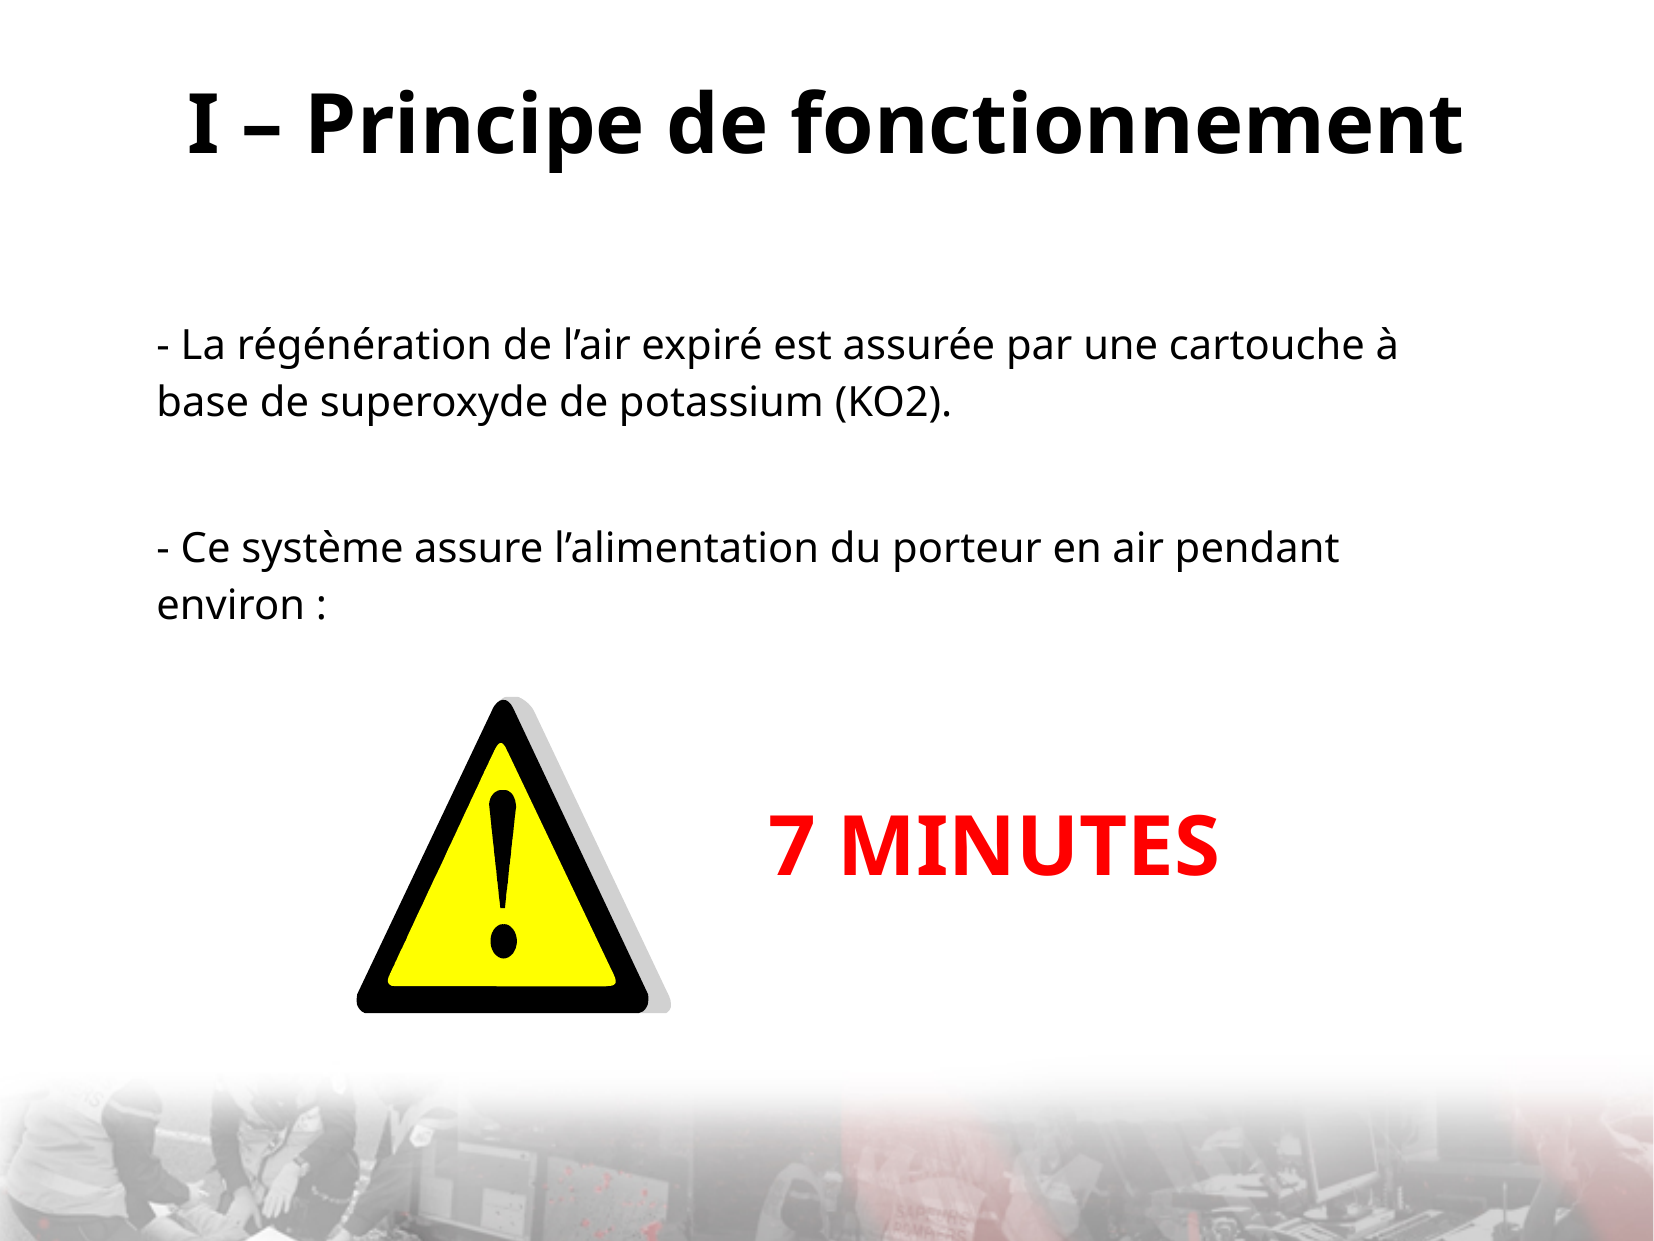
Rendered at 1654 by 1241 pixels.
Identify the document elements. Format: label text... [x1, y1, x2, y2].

text_box - Ce système assure l’alimentation du porteur en air pendant environ : [141, 510, 1418, 626]
text_box 7 MINUTES [732, 779, 1264, 895]
text_box - La régénération de l’air expiré est assurée par une cartouche à base de superoxyde de potassium (KO2). [141, 307, 1418, 438]
picture [0, 1, 1654, 1241]
title I – Principe de fonctionnement [82, 40, 1571, 201]
